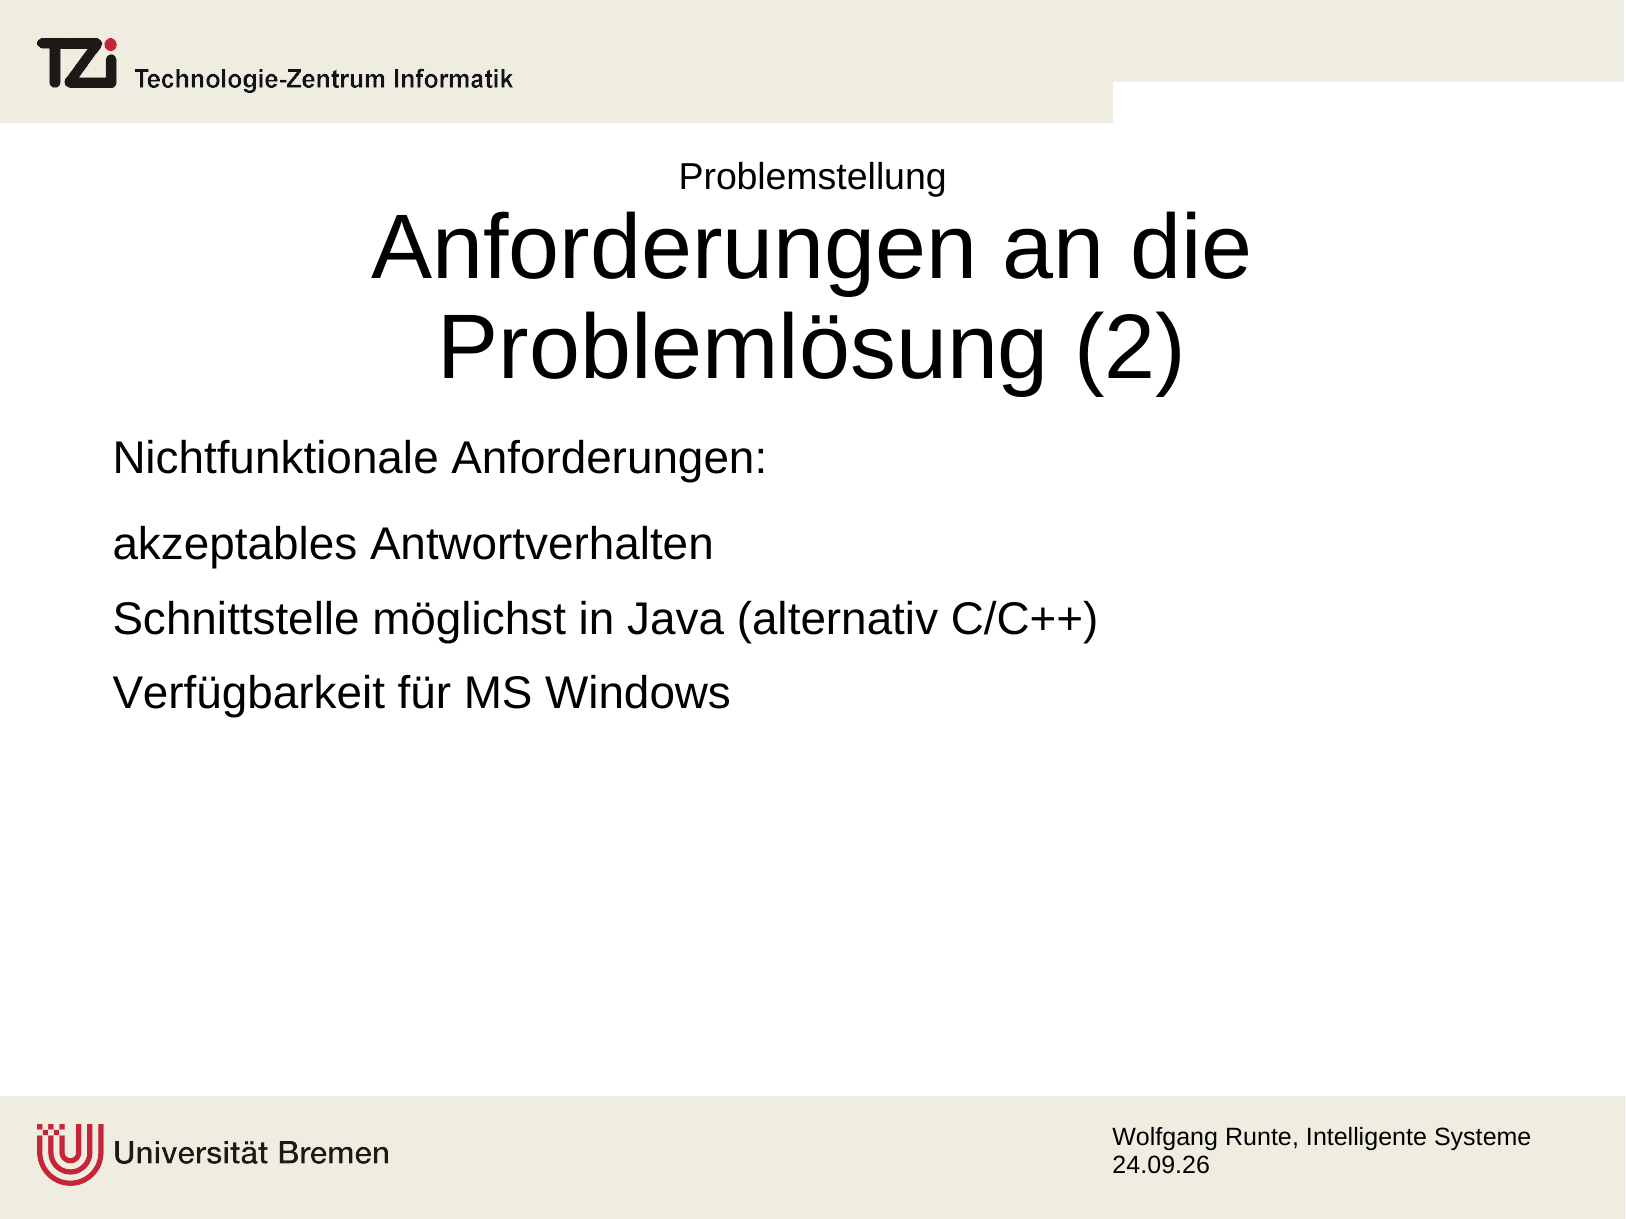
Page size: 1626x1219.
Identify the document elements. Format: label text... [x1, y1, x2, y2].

picture [37, 1124, 388, 1186]
list Nichtfunktionale Anforderungen: akzeptables Antwortverhalten Schnittstelle möglichst in Java (alternativ C/C++) Verfügbarkeit für MS Windows [112, 433, 1513, 1070]
title Problemstellung Anforderungen an die Problemlösung (2) [112, 156, 1513, 400]
picture [37, 38, 513, 93]
